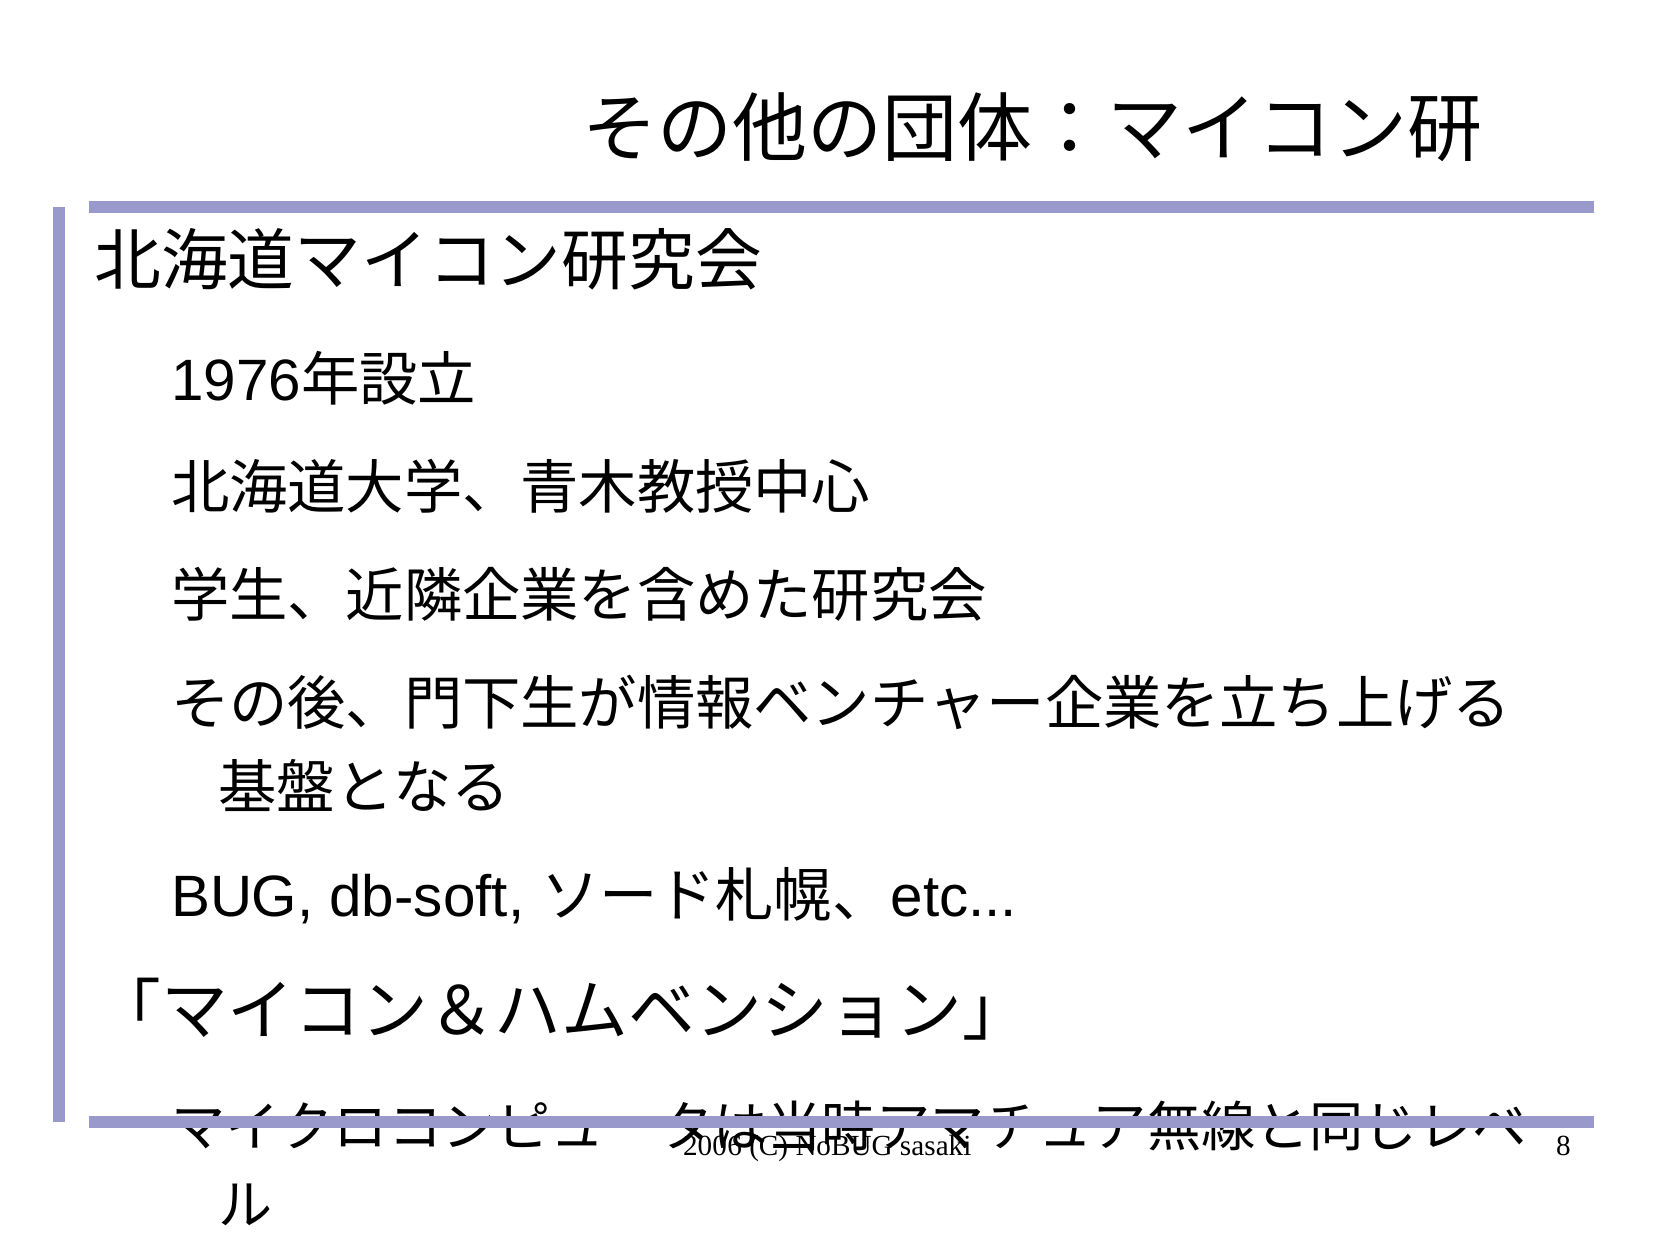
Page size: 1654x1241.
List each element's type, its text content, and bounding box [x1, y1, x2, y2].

list 北海道マイコン研究会 1976年設立 北海道大学、青木教授中心 学生、近隣企業を含めた研究会 その後、門下生が情報ベンチャー企業を立ち上げる基盤となる BUG, db-soft, ソード札幌、etc... 「マイコン＆ハムベンション」 マイクロコンピュータは当時アマチュア無線と同じレベル ハドソンでコンピュータを扱い始めた時代 「サッポロシティスタンダード」などという言葉の発生 [76, 206, 1565, 1123]
title その他の団体：マイコン研 [501, 59, 1563, 187]
